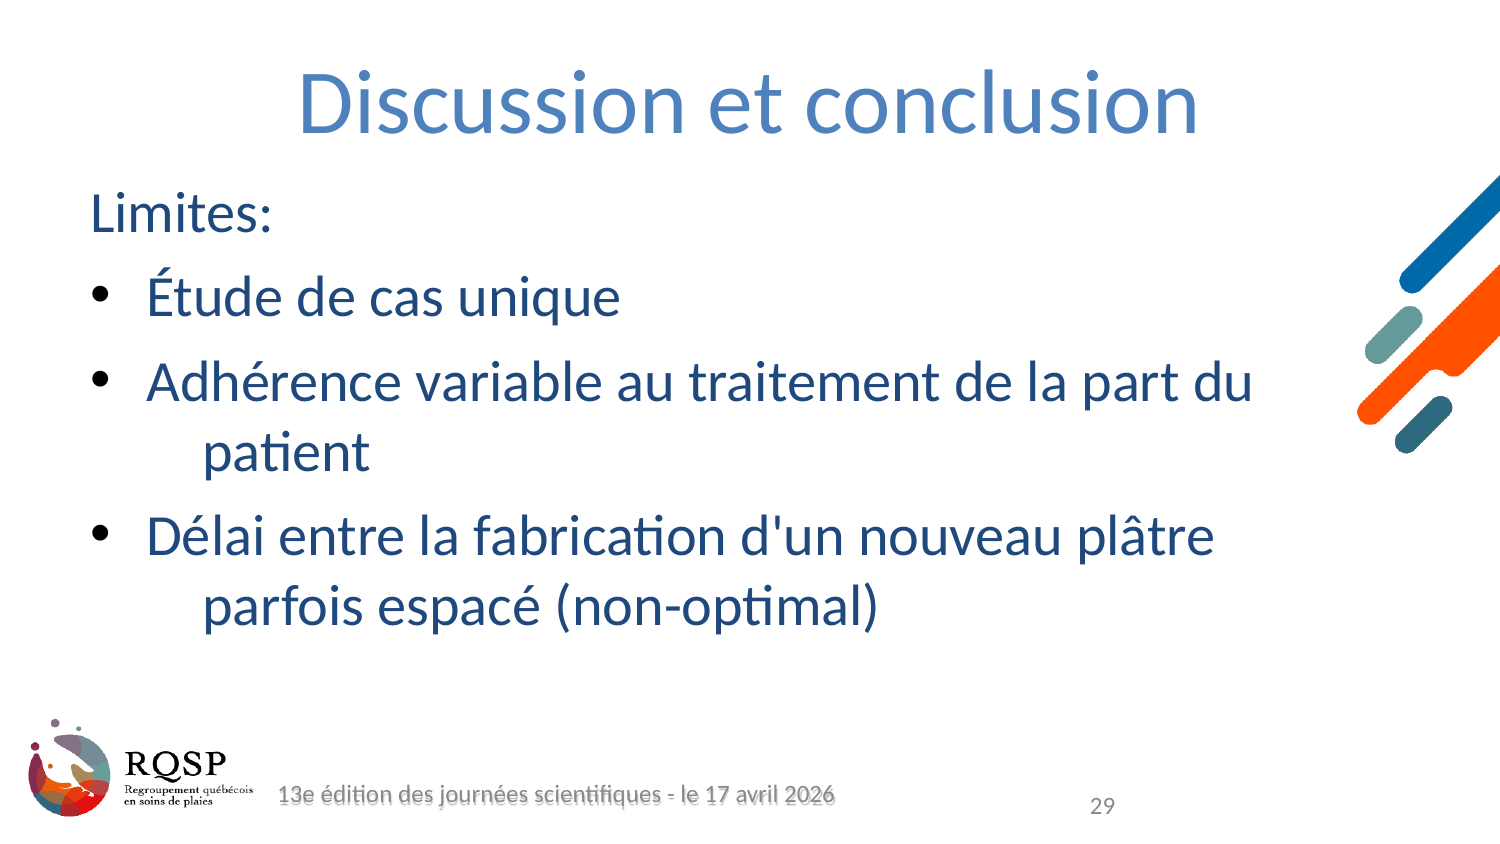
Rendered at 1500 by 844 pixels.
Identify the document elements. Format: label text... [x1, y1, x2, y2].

text_box [1074, 782, 1426, 828]
title Discussion et conclusion [75, 26, 1426, 168]
list Limites: Étude de cas unique Adhérence variable au traitement de la part du patient Délai entre la fabrication d'un nouveau plâtre parfois espacé (non-optimal) [75, 166, 1395, 724]
